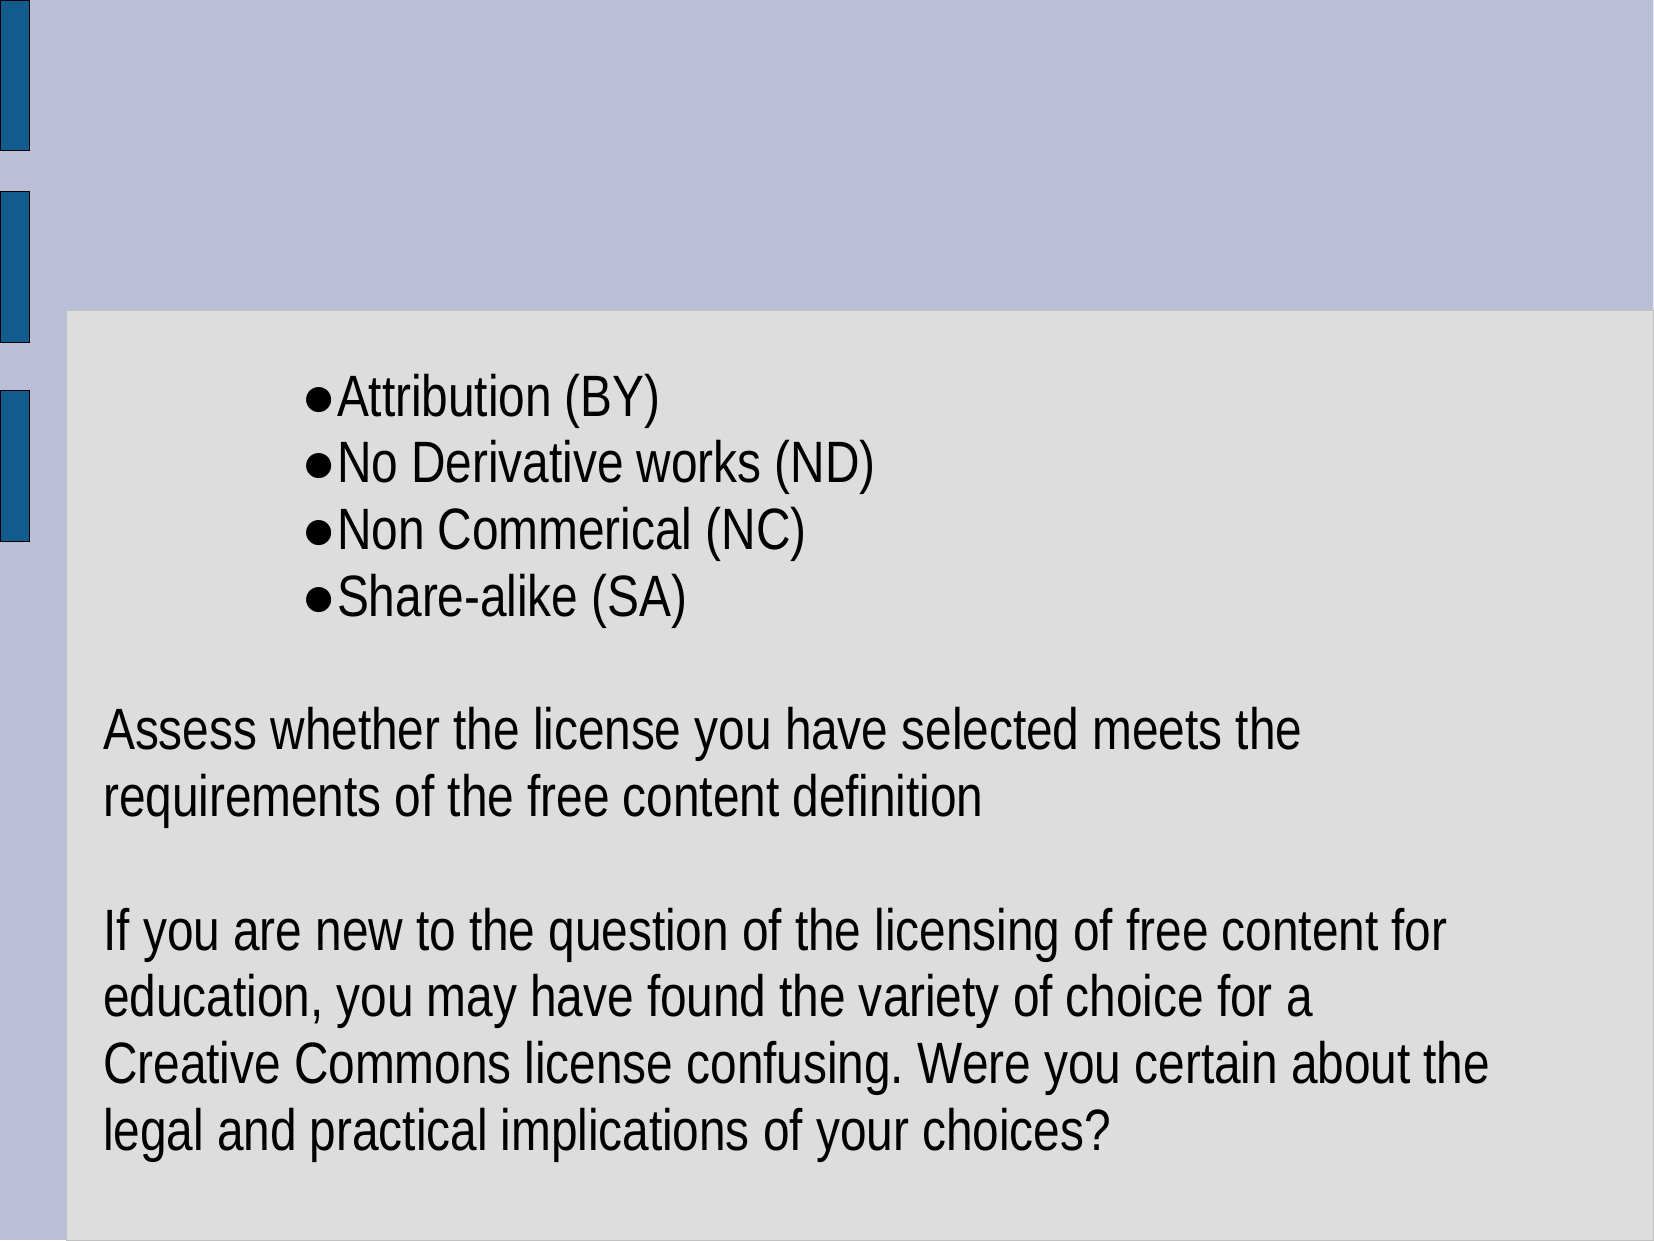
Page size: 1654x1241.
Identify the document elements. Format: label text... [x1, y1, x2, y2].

text_box ●Attribution (BY) ●No Derivative works (ND) ●Non Commerical (NC) ●Share-alike (SA) Assess whether the license you have selected meets the requirements of the free content definition If you are new to the question of the licensing of free content for education, you may have found the variety of choice for a Creative Commons license confusing. Were you certain about the legal and practical implications of your choices? [88, 354, 1625, 1211]
